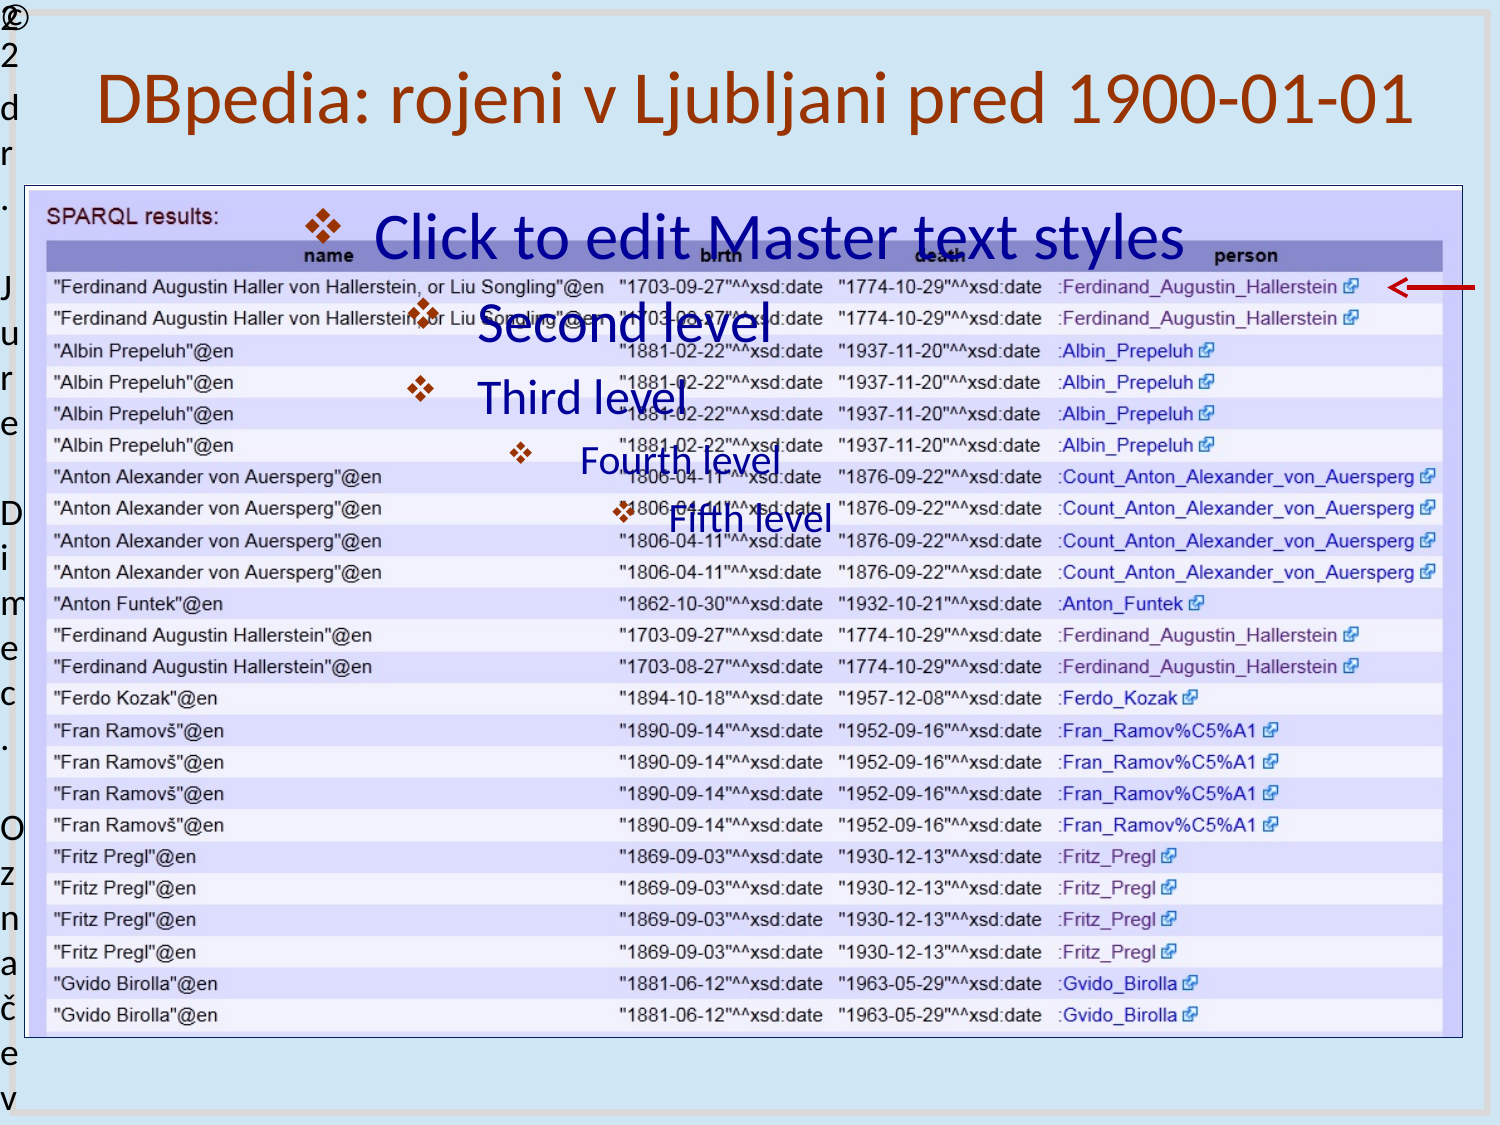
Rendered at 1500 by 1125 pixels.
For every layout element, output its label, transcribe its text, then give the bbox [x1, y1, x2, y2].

picture [24, 184, 1463, 1038]
title DBpedia: rojeni v Ljubljani pred 1900-01-01 [37, 37, 1475, 150]
